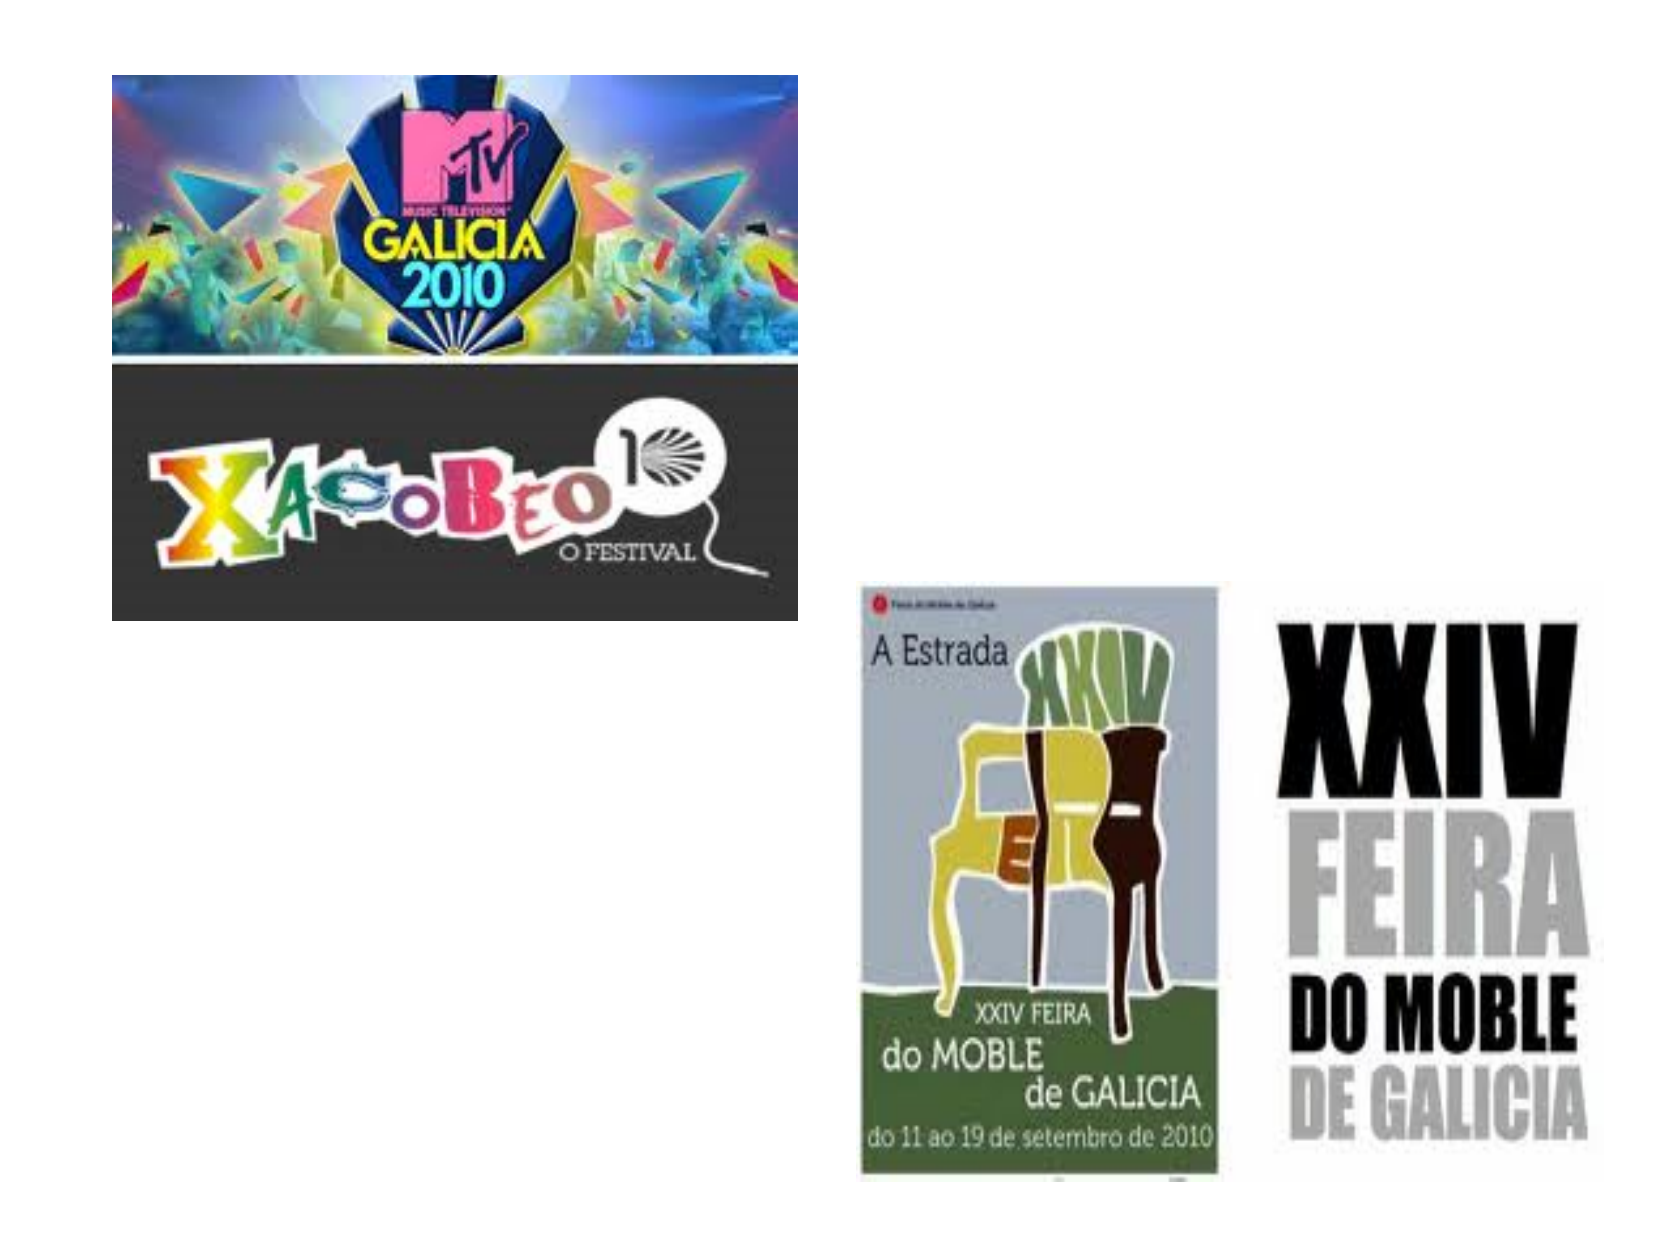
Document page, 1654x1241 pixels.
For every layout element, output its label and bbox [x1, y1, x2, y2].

picture [856, 581, 1604, 1182]
picture [112, 75, 798, 621]
